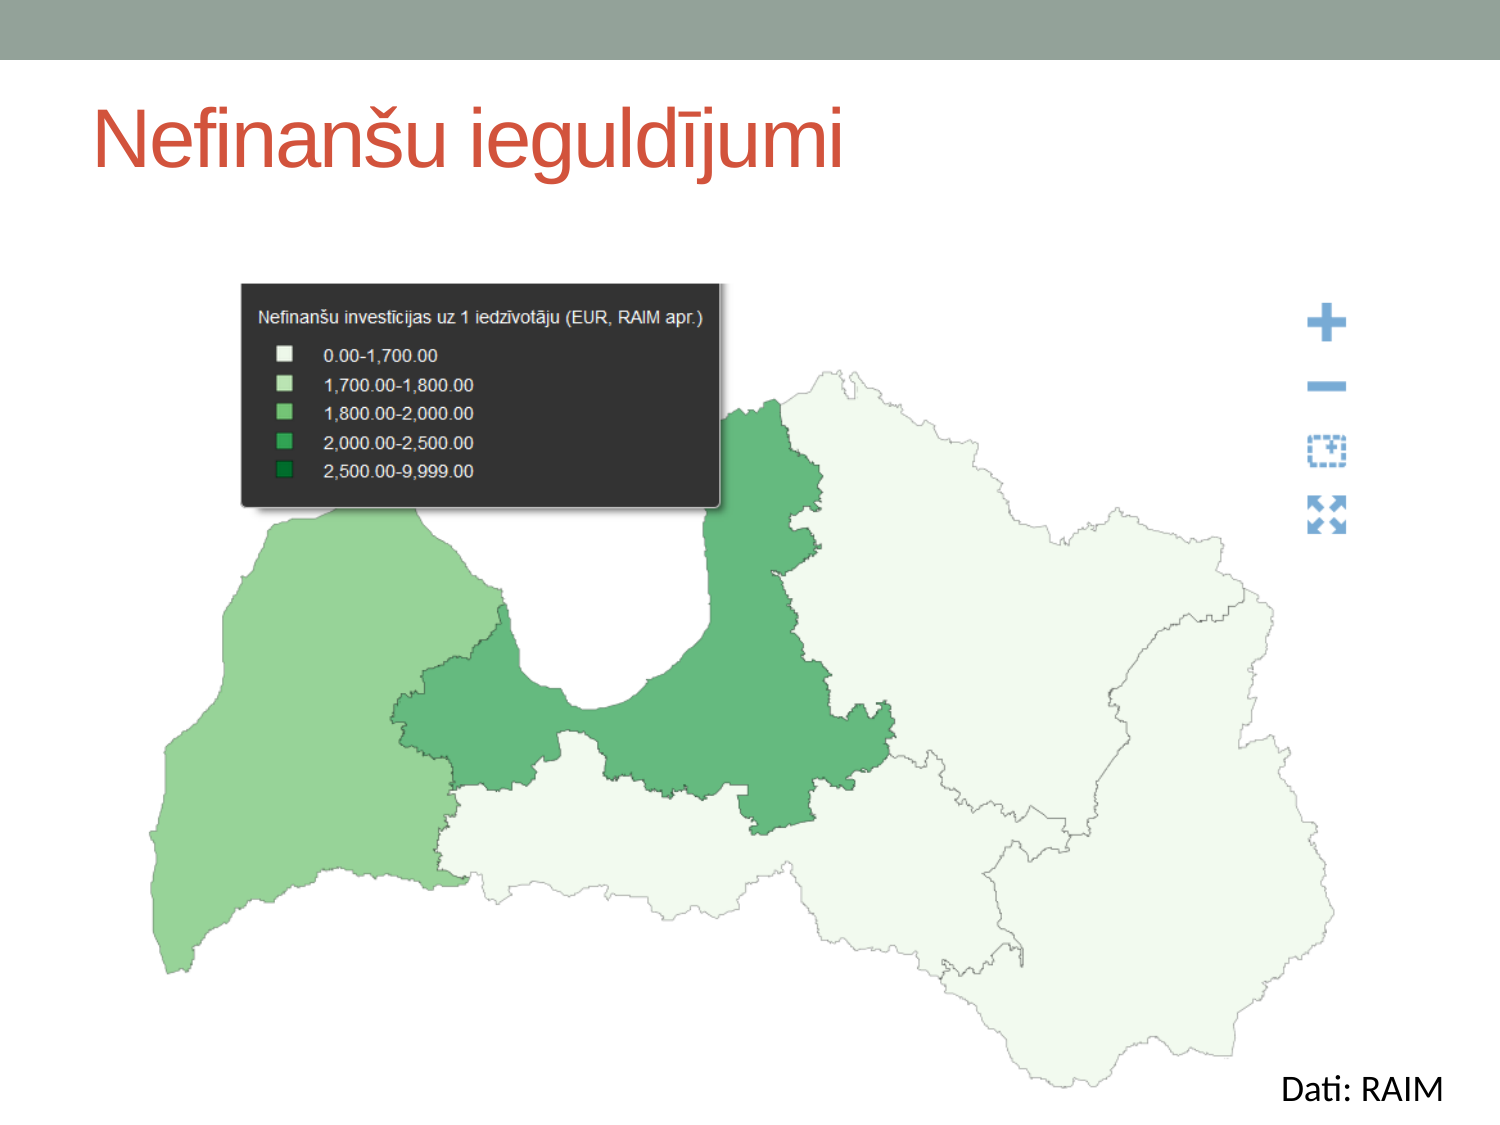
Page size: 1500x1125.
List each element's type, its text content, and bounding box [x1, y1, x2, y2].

text_box Dati: RAIM [1265, 1056, 1487, 1117]
title Nefinanšu ieguldījumi [76, 19, 1427, 249]
picture [135, 208, 1377, 1099]
